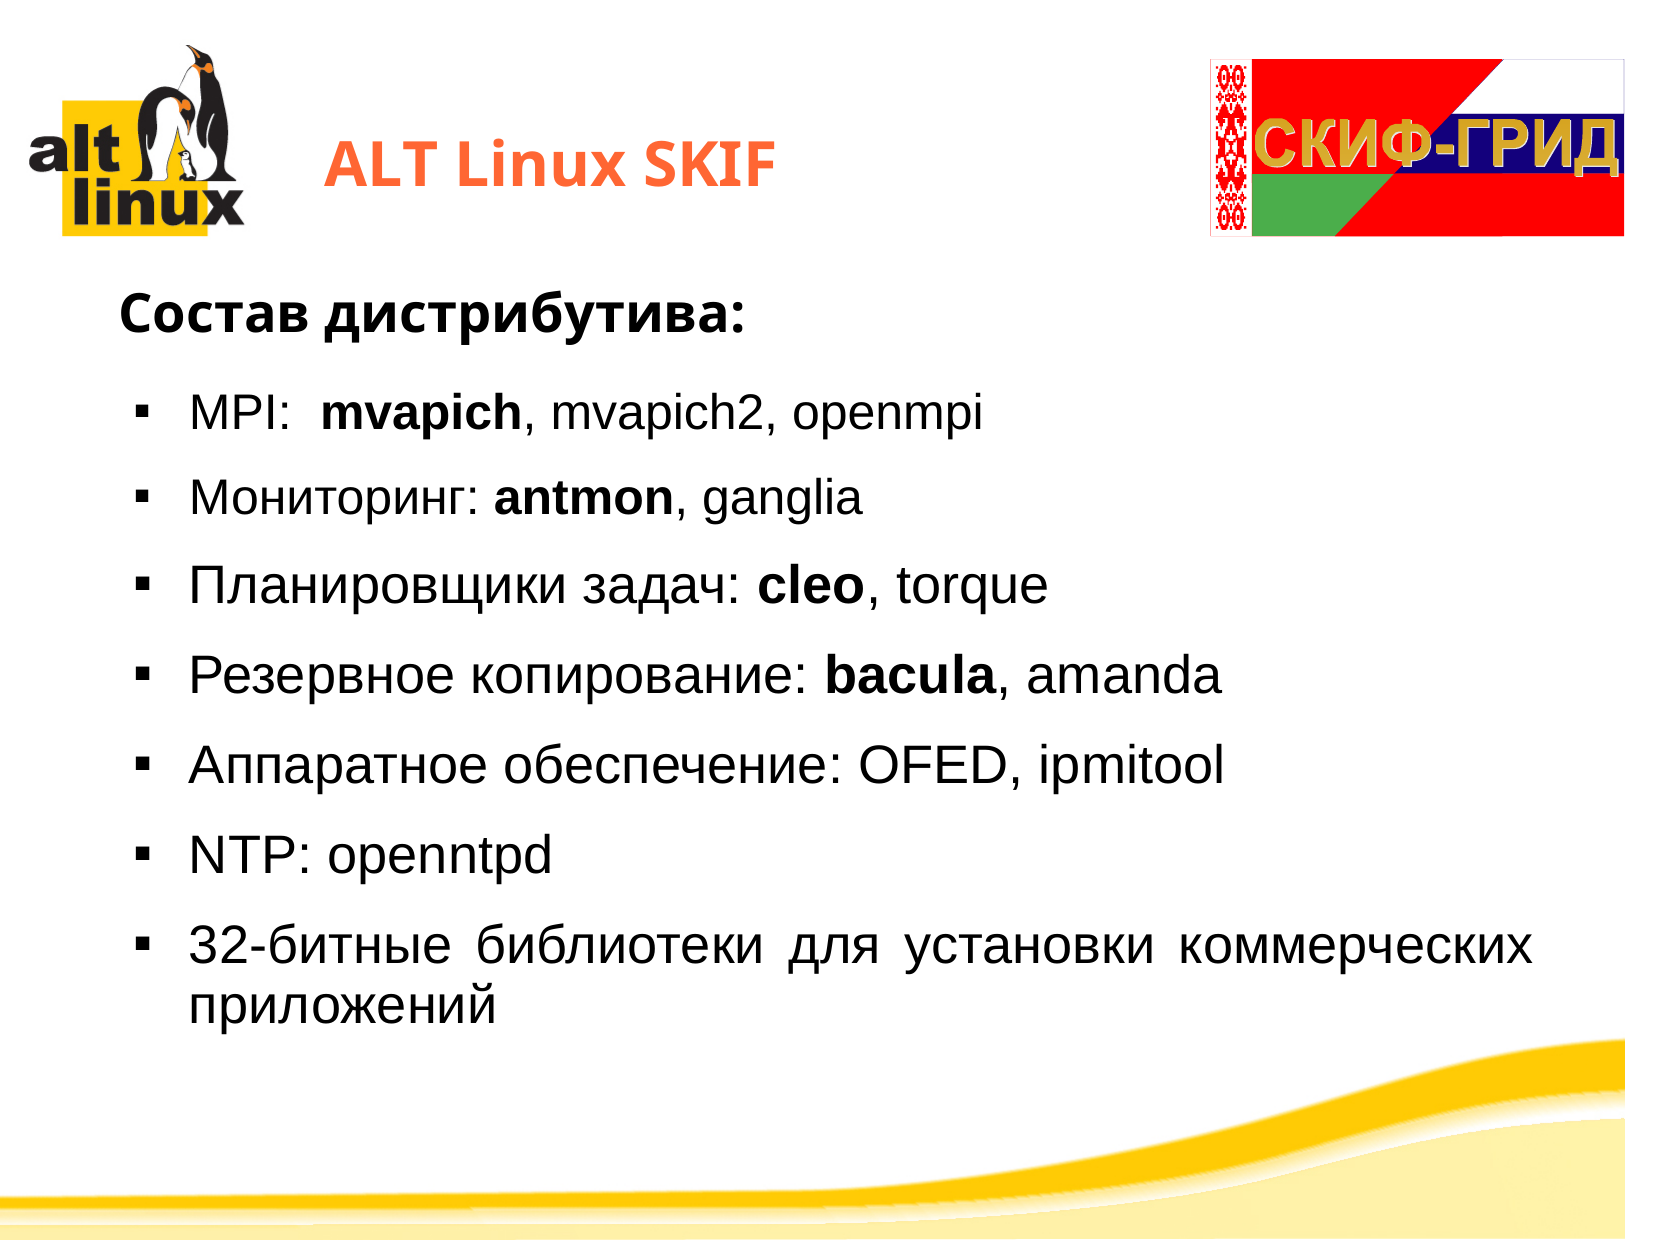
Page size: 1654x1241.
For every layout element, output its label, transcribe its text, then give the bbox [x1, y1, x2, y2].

picture [0, 0, 1625, 1240]
title ALT Linux SKIF [324, 88, 1210, 237]
list MPI: mvapich, mvapich2, openmpi Мониторинг: antmon, ganglia Планировщики задач: cleo, torque Резервное копирование: bacula, amanda Аппаратное обеспечение: OFED, ipmitool NTP: openntpd 32-битные библиотеки для установки коммерческих приложений [118, 386, 1536, 1098]
title Состав дистрибутива: [118, 237, 1536, 386]
